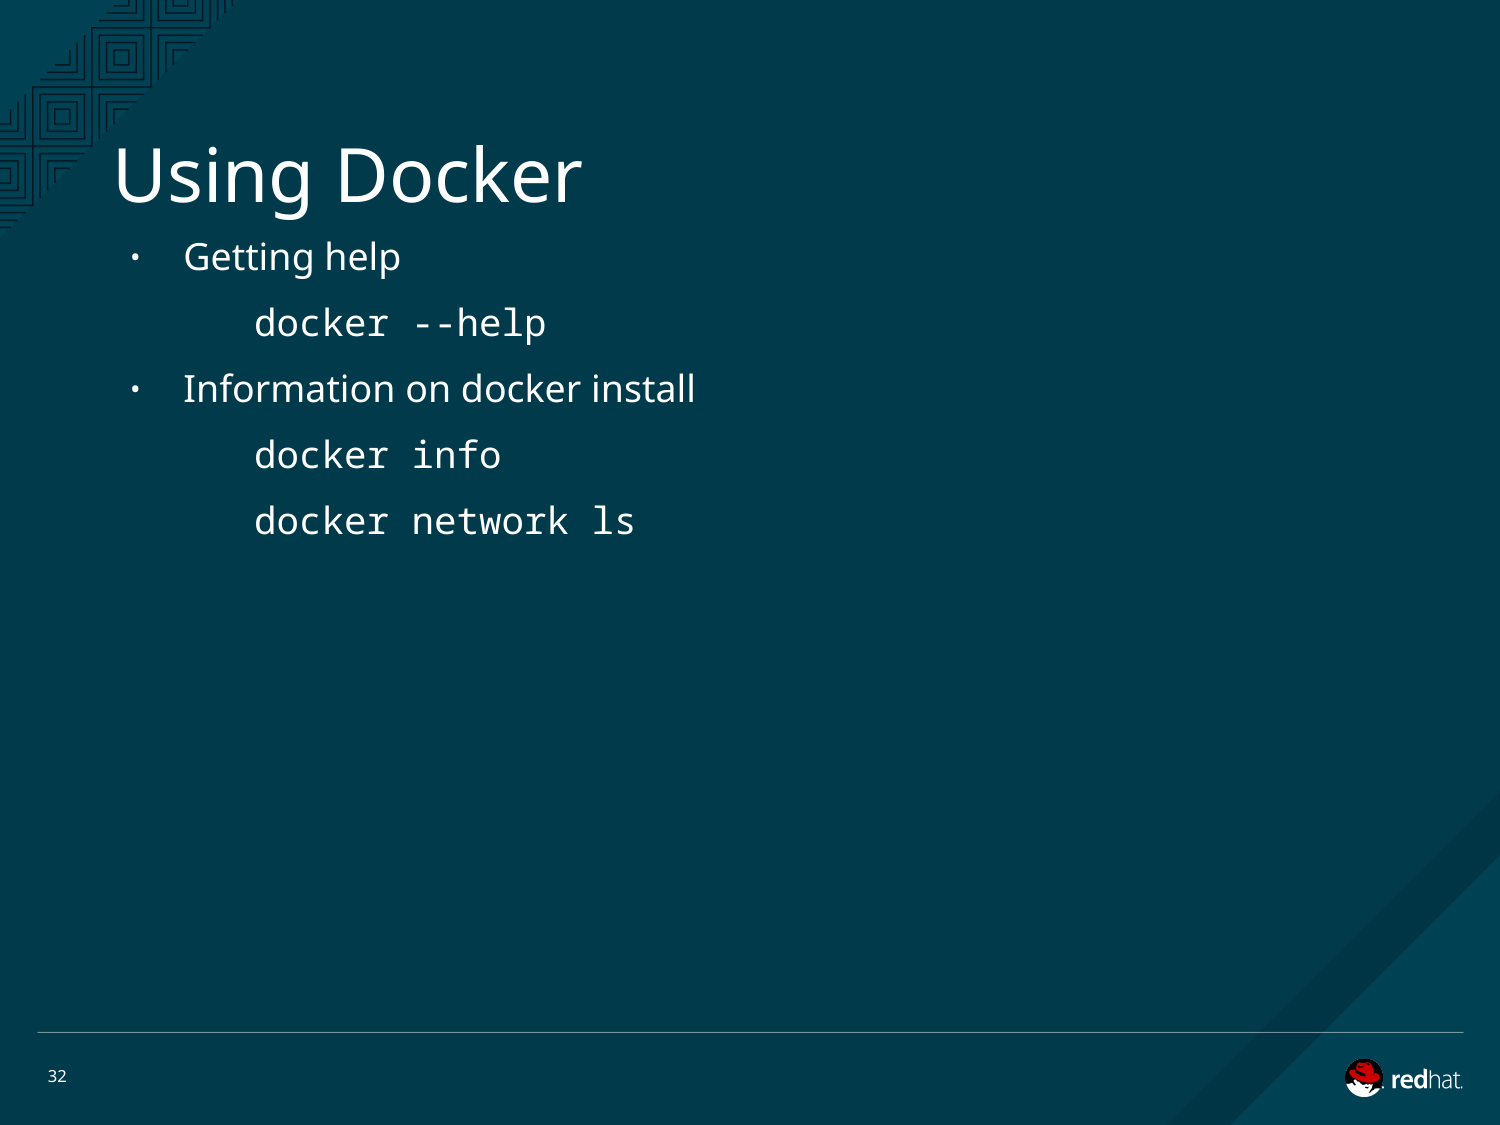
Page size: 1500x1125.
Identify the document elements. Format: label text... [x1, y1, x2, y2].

picture [1393, 1075, 1399, 1088]
list Getting help docker --help Information on docker install docker info docker network ls [112, 230, 1388, 884]
picture [1415, 1069, 1426, 1088]
picture [1401, 1075, 1412, 1088]
picture [1346, 1060, 1382, 1096]
title Using Docker [112, 0, 1388, 225]
